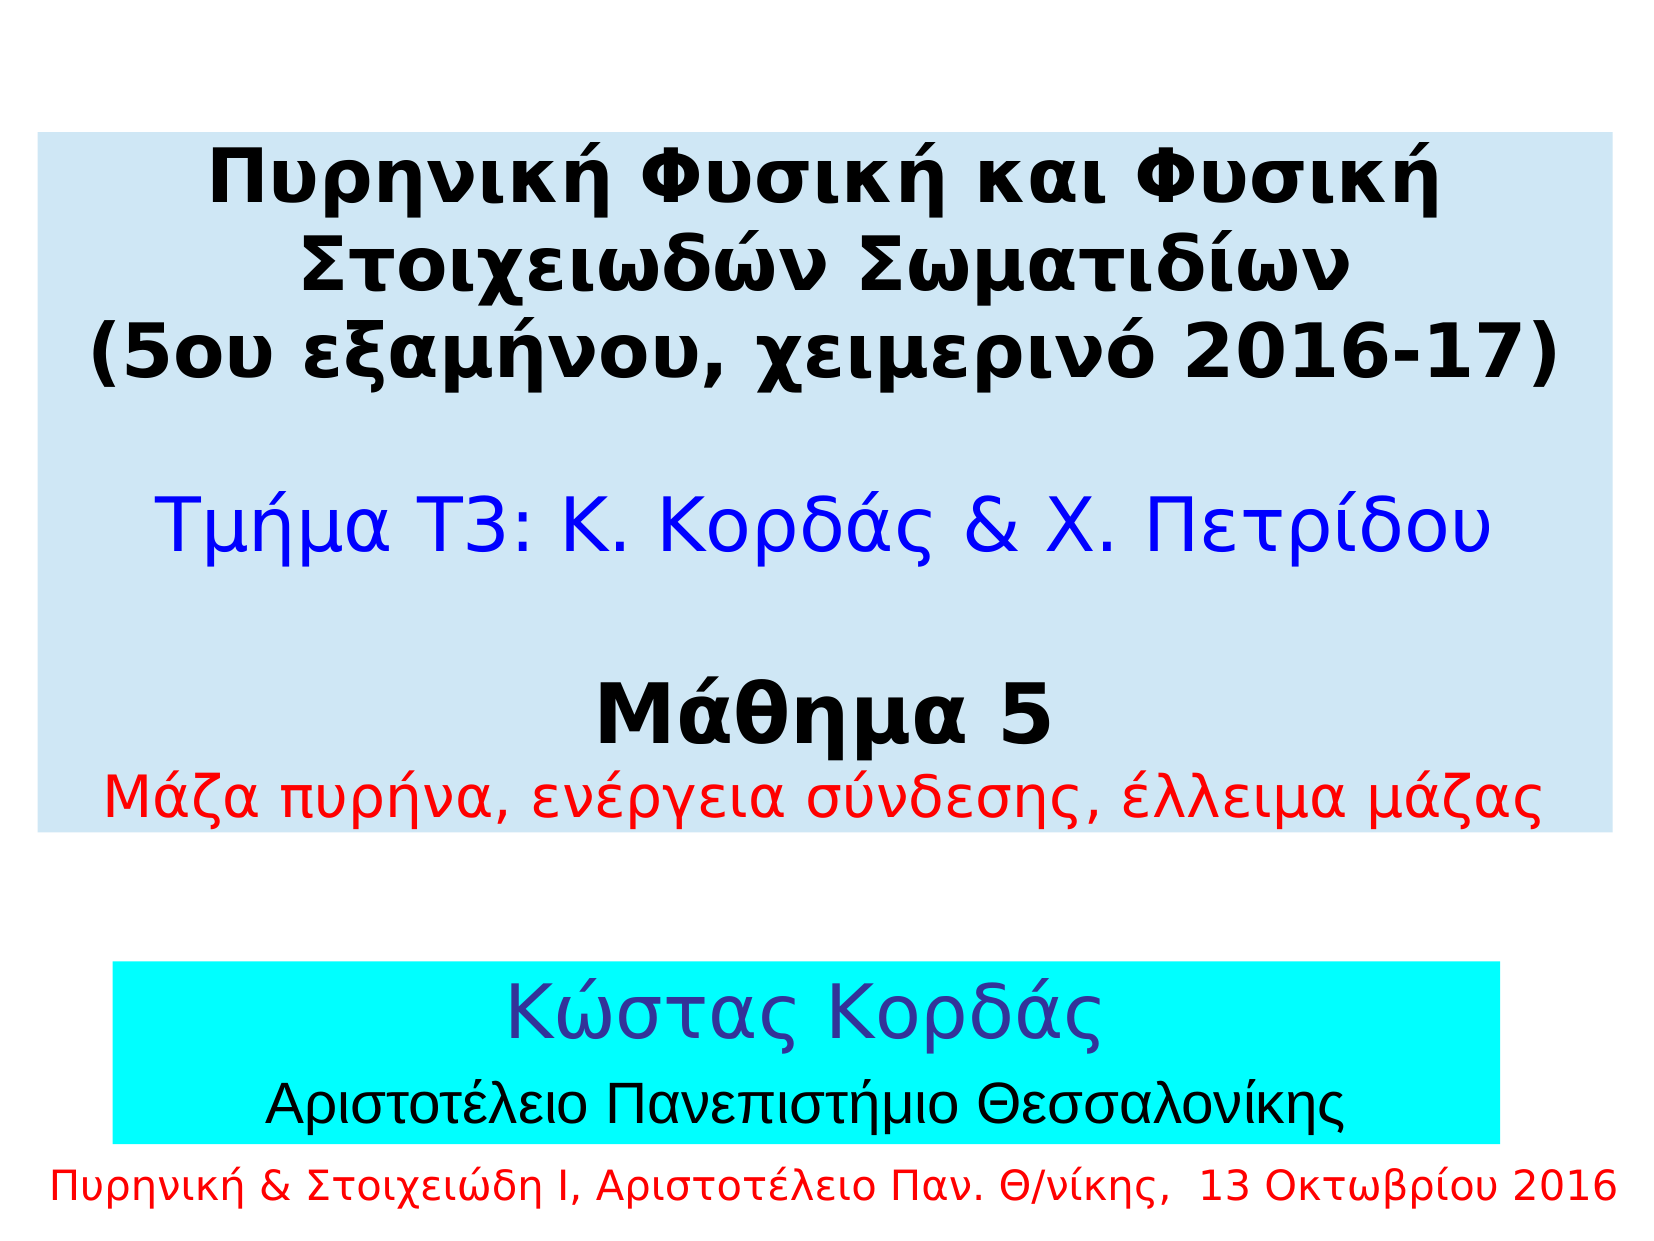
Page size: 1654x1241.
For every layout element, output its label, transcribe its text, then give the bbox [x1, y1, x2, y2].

text_box Πυρηνική & Στοιχειώδη Ι, Αριστοτέλειο Παν. Θ/νίκης, 13 Οκτωβρίου 2016 [33, 1154, 1635, 1219]
text_box Κώστας Κορδάς Αριστοτέλειο Πανεπιστήμιο Θεσσαλονίκης [112, 961, 1501, 1145]
title Πυρηνική Φυσική και Φυσική Στοιχειωδών Σωματιδίων (5ου εξαμήνου, χειμερινό 2016-17) Τμήμα T3: Κ. Κορδάς & Χ. Πετρίδου Μάθημα 5 Μάζα πυρήνα, ενέργεια σύνδεσης, έλλειμα μάζας [37, 132, 1613, 833]
